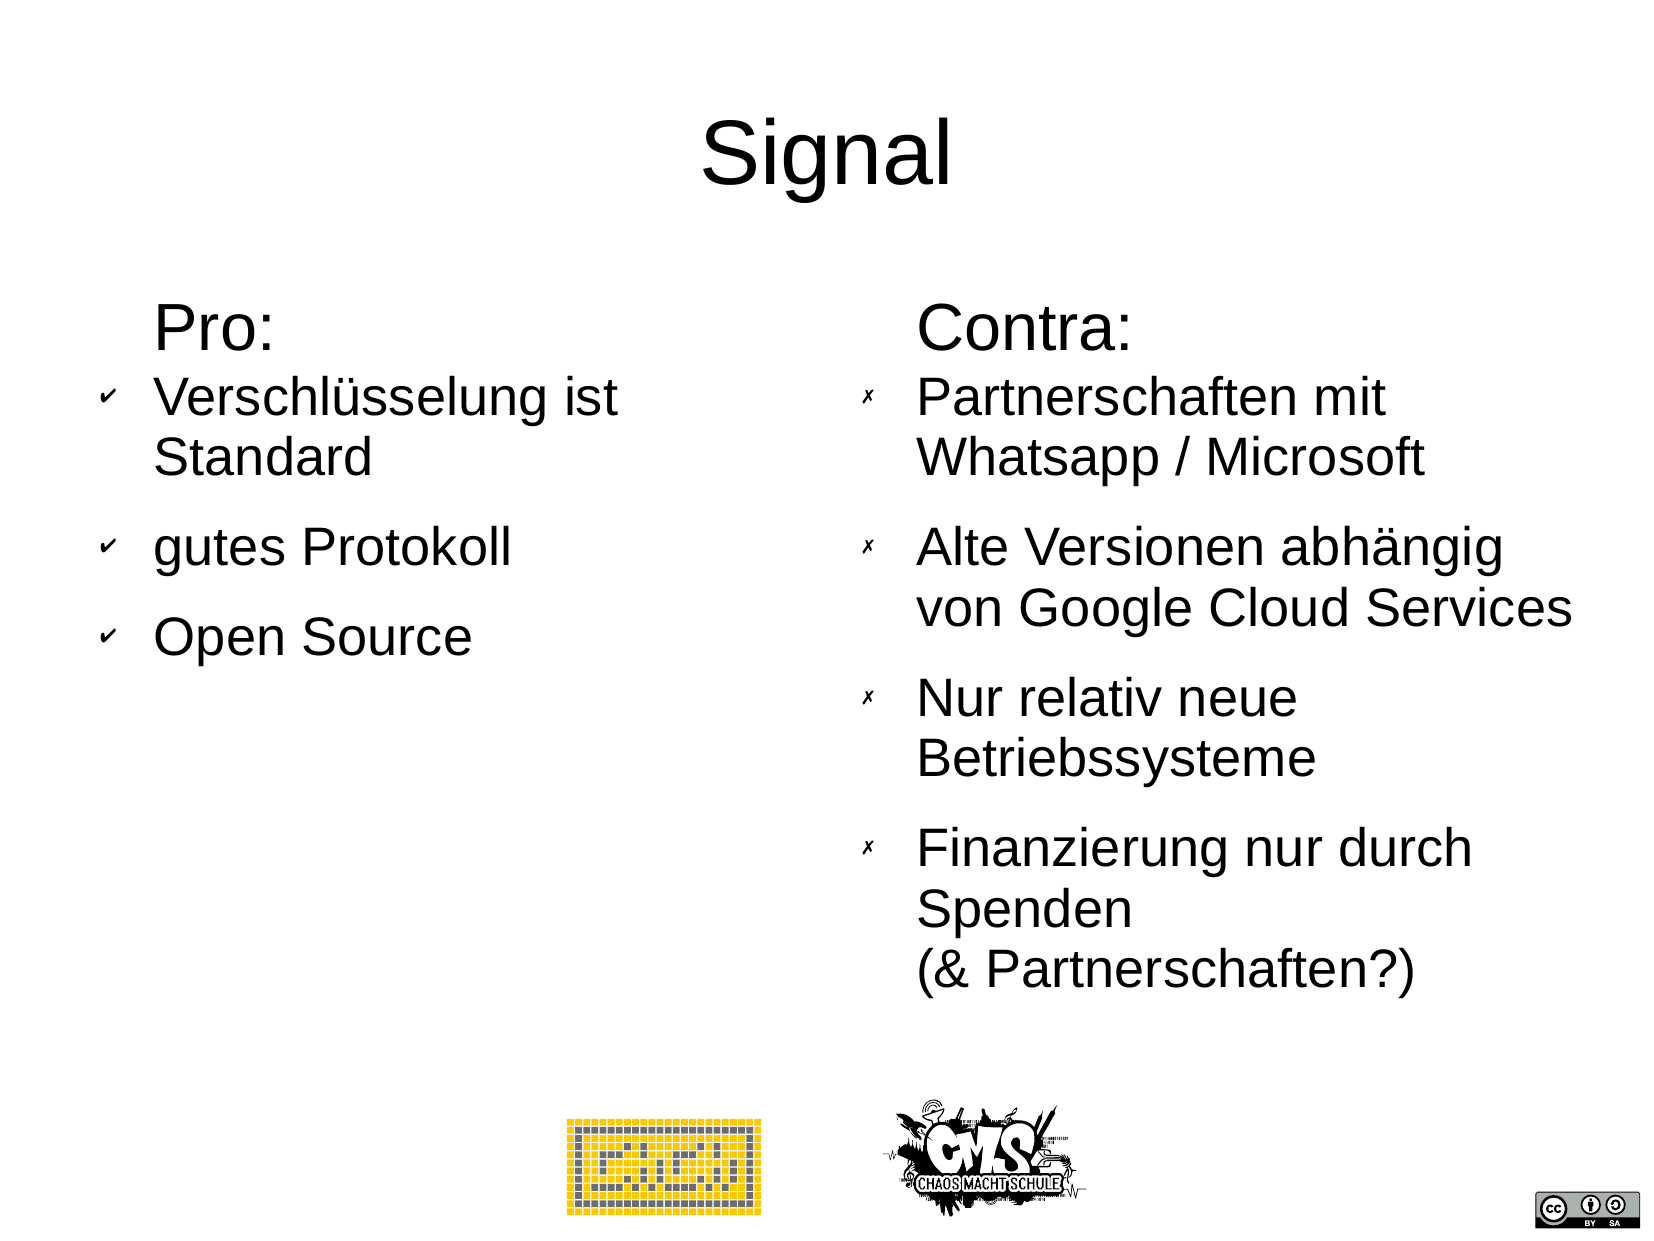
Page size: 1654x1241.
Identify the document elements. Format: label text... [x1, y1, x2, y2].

list Pro: [82, 290, 809, 366]
list Contra: [845, 290, 1572, 366]
list Verschlüsselung ist Standard gutes Protokoll Open Source [82, 366, 809, 1009]
title Signal [82, 49, 1571, 257]
list Partnerschaften mit Whatsapp / Microsoft Alte Versionen abhängig von Google Cloud Services Nur relativ neue Betriebssysteme Finanzierung nur durch Spenden (& Partnerschaften?) [845, 366, 1595, 1146]
